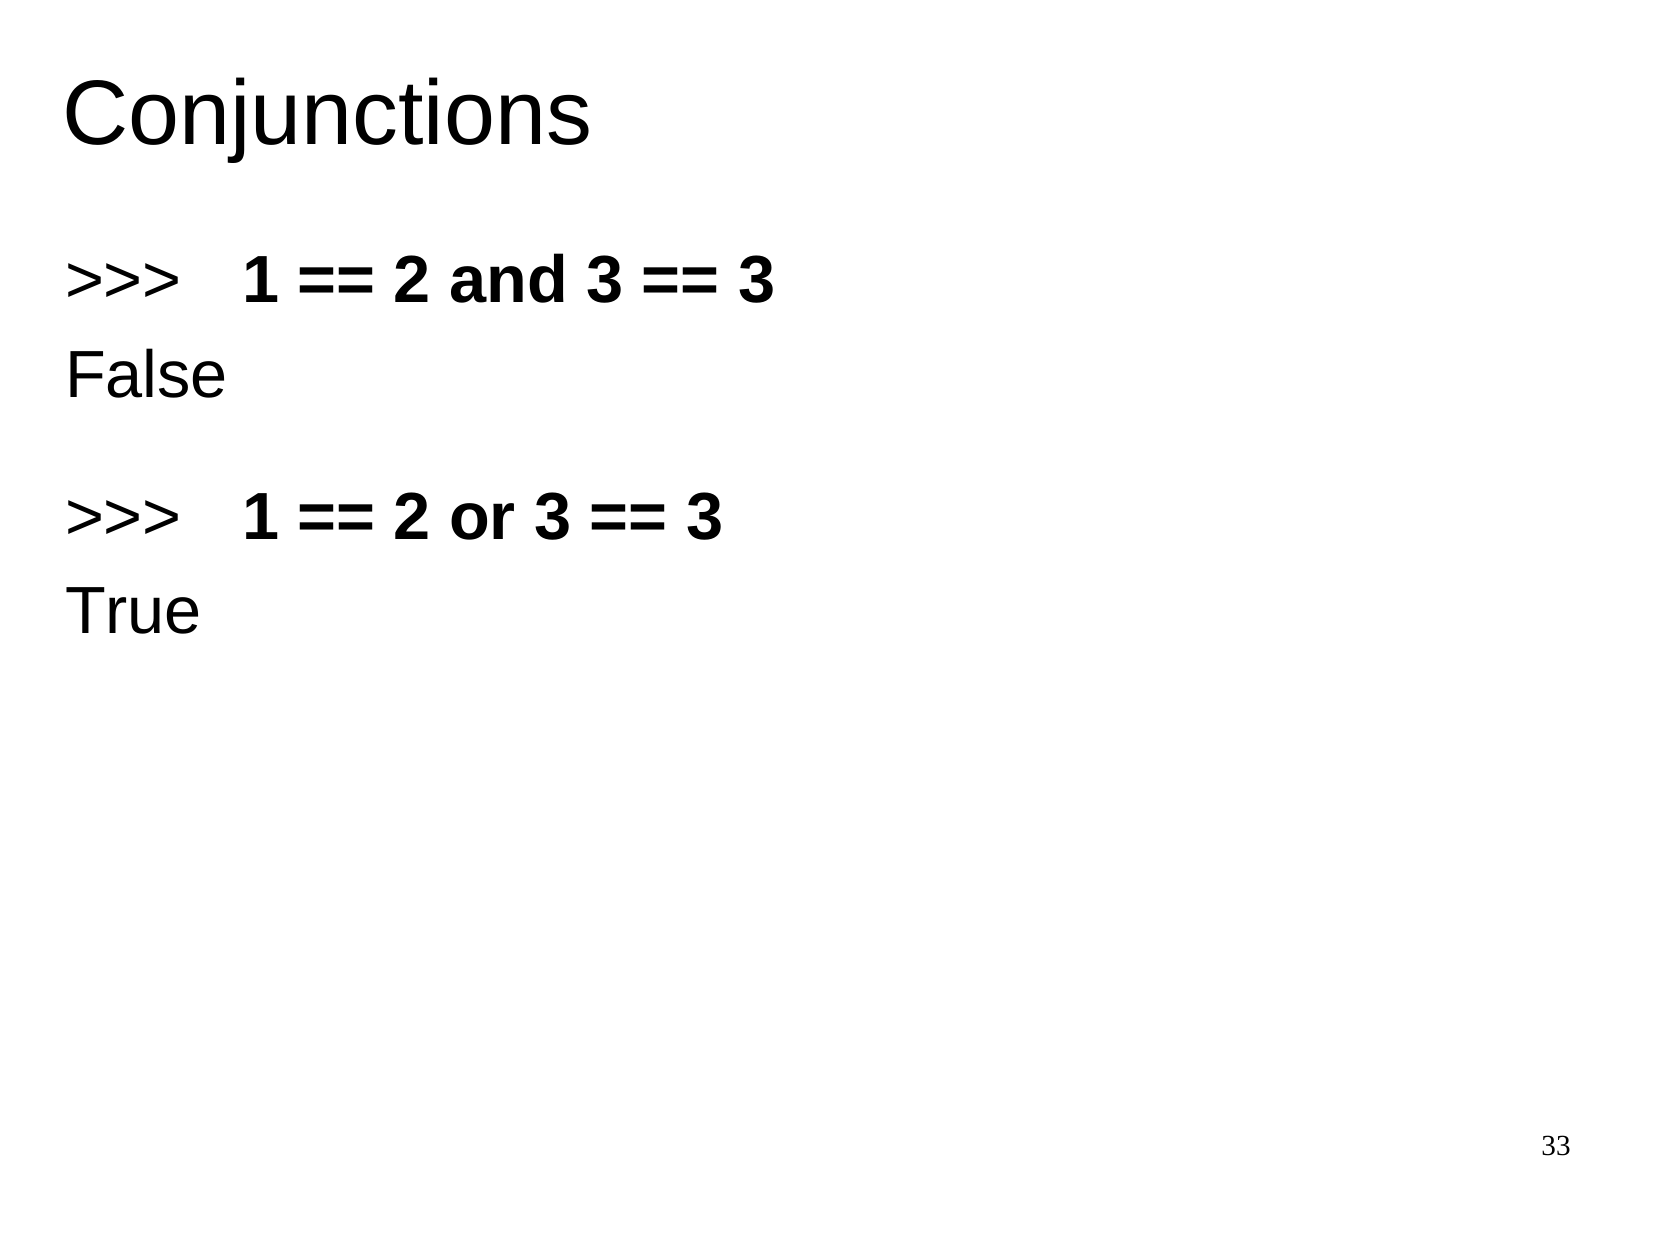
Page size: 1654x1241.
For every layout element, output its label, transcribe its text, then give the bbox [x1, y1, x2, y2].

text_box 1 == 2 and 3 == 3 [236, 236, 782, 324]
text_box True [59, 567, 209, 654]
text_box Conjunctions [59, 59, 596, 168]
text_box 1 == 2 or 3 == 3 [236, 472, 731, 560]
text_box False [59, 331, 235, 418]
text_box >>> [59, 472, 189, 560]
text_box >>> [59, 236, 189, 324]
